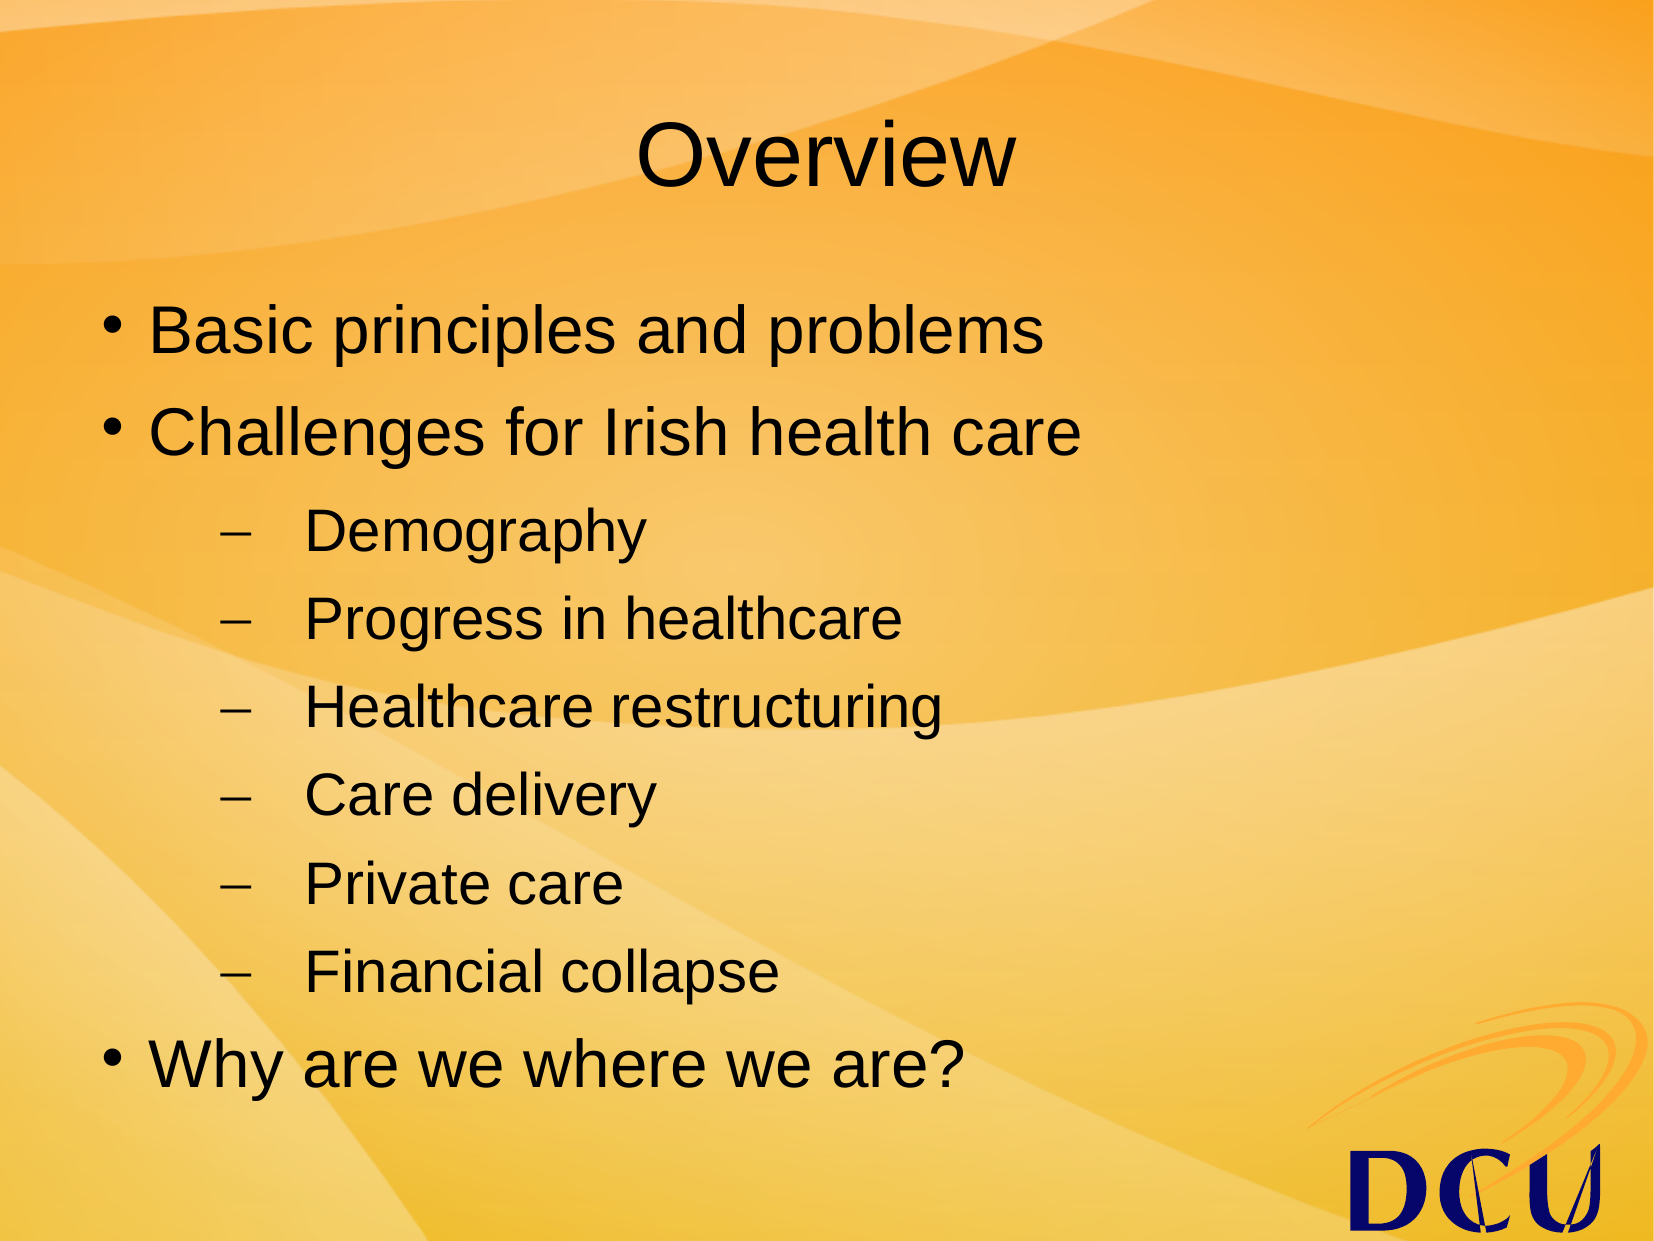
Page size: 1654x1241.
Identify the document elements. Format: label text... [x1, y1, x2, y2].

list Basic principles and problems Challenges for Irish health care Demography Progress in healthcare Healthcare restructuring Care delivery Private care Financial collapse Why are we where we are? [85, 288, 1574, 1108]
title Overview [82, 49, 1571, 257]
picture [0, 0, 1654, 1241]
